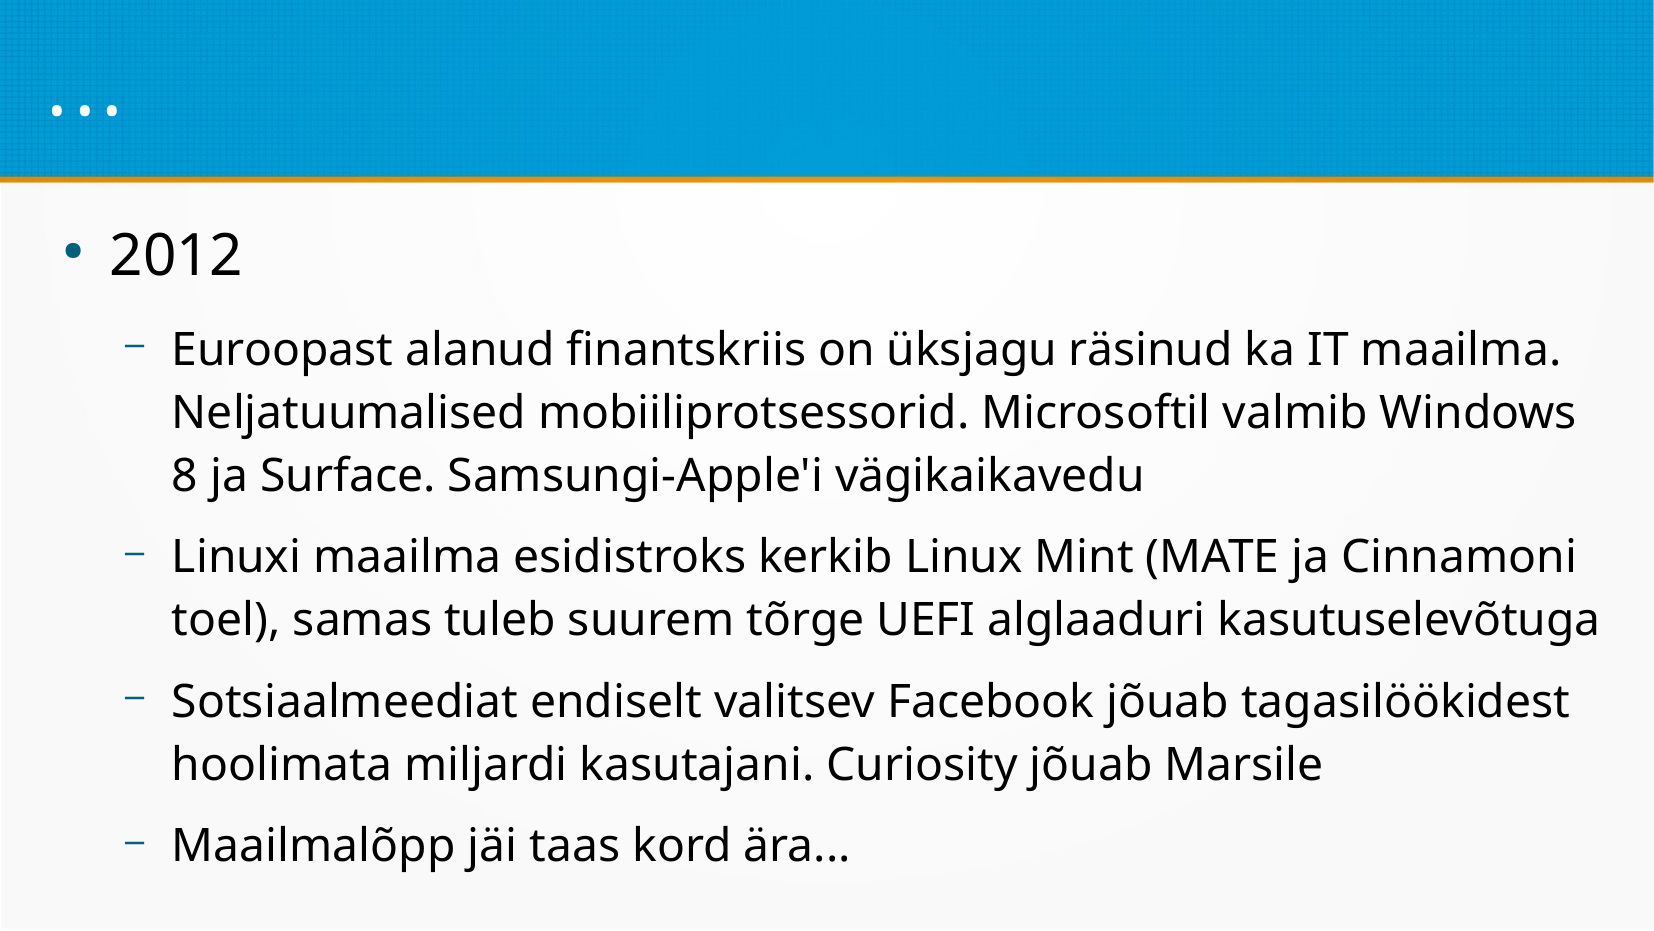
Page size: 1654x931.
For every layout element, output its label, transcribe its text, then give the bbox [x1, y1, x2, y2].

title ... [43, 0, 1619, 149]
list 2012 Euroopast alanud finantskriis on üksjagu räsinud ka IT maailma. Neljatuumalised mobiiliprotsessorid. Microsoftil valmib Windows 8 ja Surface. Samsungi-Apple'i vägikaikavedu Linuxi maailma esidistroks kerkib Linux Mint (MATE ja Cinnamoni toel), samas tuleb suurem tõrge UEFI alglaaduri kasutuselevõtuga Sotsiaalmeediat endiselt valitsev Facebook jõuab tagasilöökidest hoolimata miljardi kasutajani. Curiosity jõuab Marsile Maailmalõpp jäi taas kord ära... [47, 212, 1607, 902]
picture [0, 175, 1654, 931]
